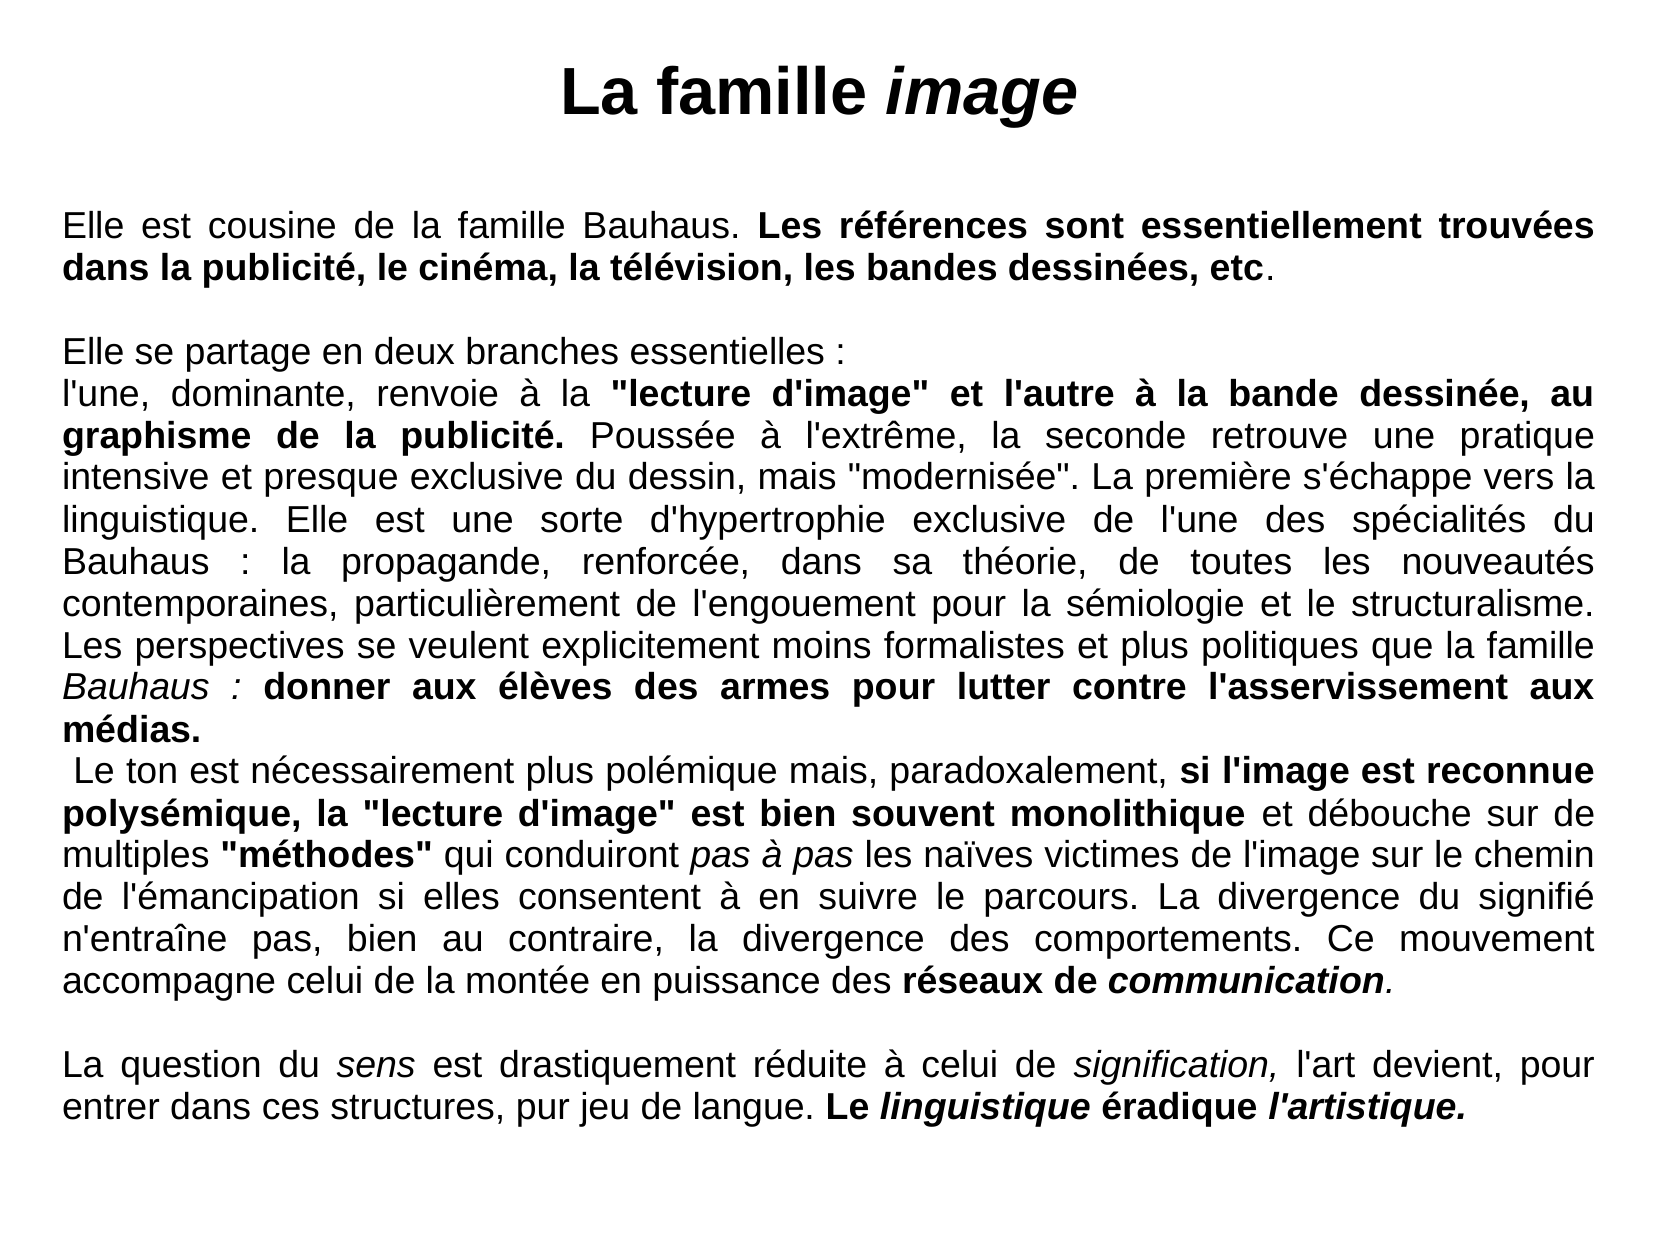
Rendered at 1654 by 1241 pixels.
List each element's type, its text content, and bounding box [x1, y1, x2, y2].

text_box La famille image Elle est cousine de la famille Bauhaus. Les références sont essentiellement trouvées dans la publicité, le cinéma, la télévision, les bandes dessinées, etc. Elle se partage en deux branches essentielles : l'une, dominante, renvoie à la "lecture d'image" et l'autre à la bande dessinée, au graphisme de la publicité. Poussée à l'extrême, la seconde retrouve une pratique intensive et presque exclusive du dessin, mais "modernisée". La première s'échappe vers la linguistique. Elle est une sorte d'hypertrophie exclusive de l'une des spécialités du Bauhaus : la propagande, renforcée, dans sa théorie, de toutes les nouveautés contemporaines, particulièrement de l'engouement pour la sémiologie et le structuralisme. Les perspectives se veulent explicitement moins formalistes et plus politiques que la famille Bauhaus : donner aux élèves des armes pour lutter contre l'asservissement aux médias. Le ton est nécessairement plus polémique mais, paradoxalement, si l'image est reconnue polysémique, la "lecture d'image" est bien souvent monolithique et débouche sur de multiples "méthodes" qui conduiront pas à pas les naïves victimes de l'image sur le chemin de l'émancipation si elles consentent à en suivre le parcours. La divergence du signifié n'entraîne pas, bien au contraire, la divergence des comportements. Ce mouvement accompagne celui de la montée en puissance des réseaux de communication. La question du sens est drastiquement réduite à celui de signification, l'art devient, pour entrer dans ces structures, pur jeu de langue. Le linguistique éradique l'artistique. [47, 47, 1610, 1193]
